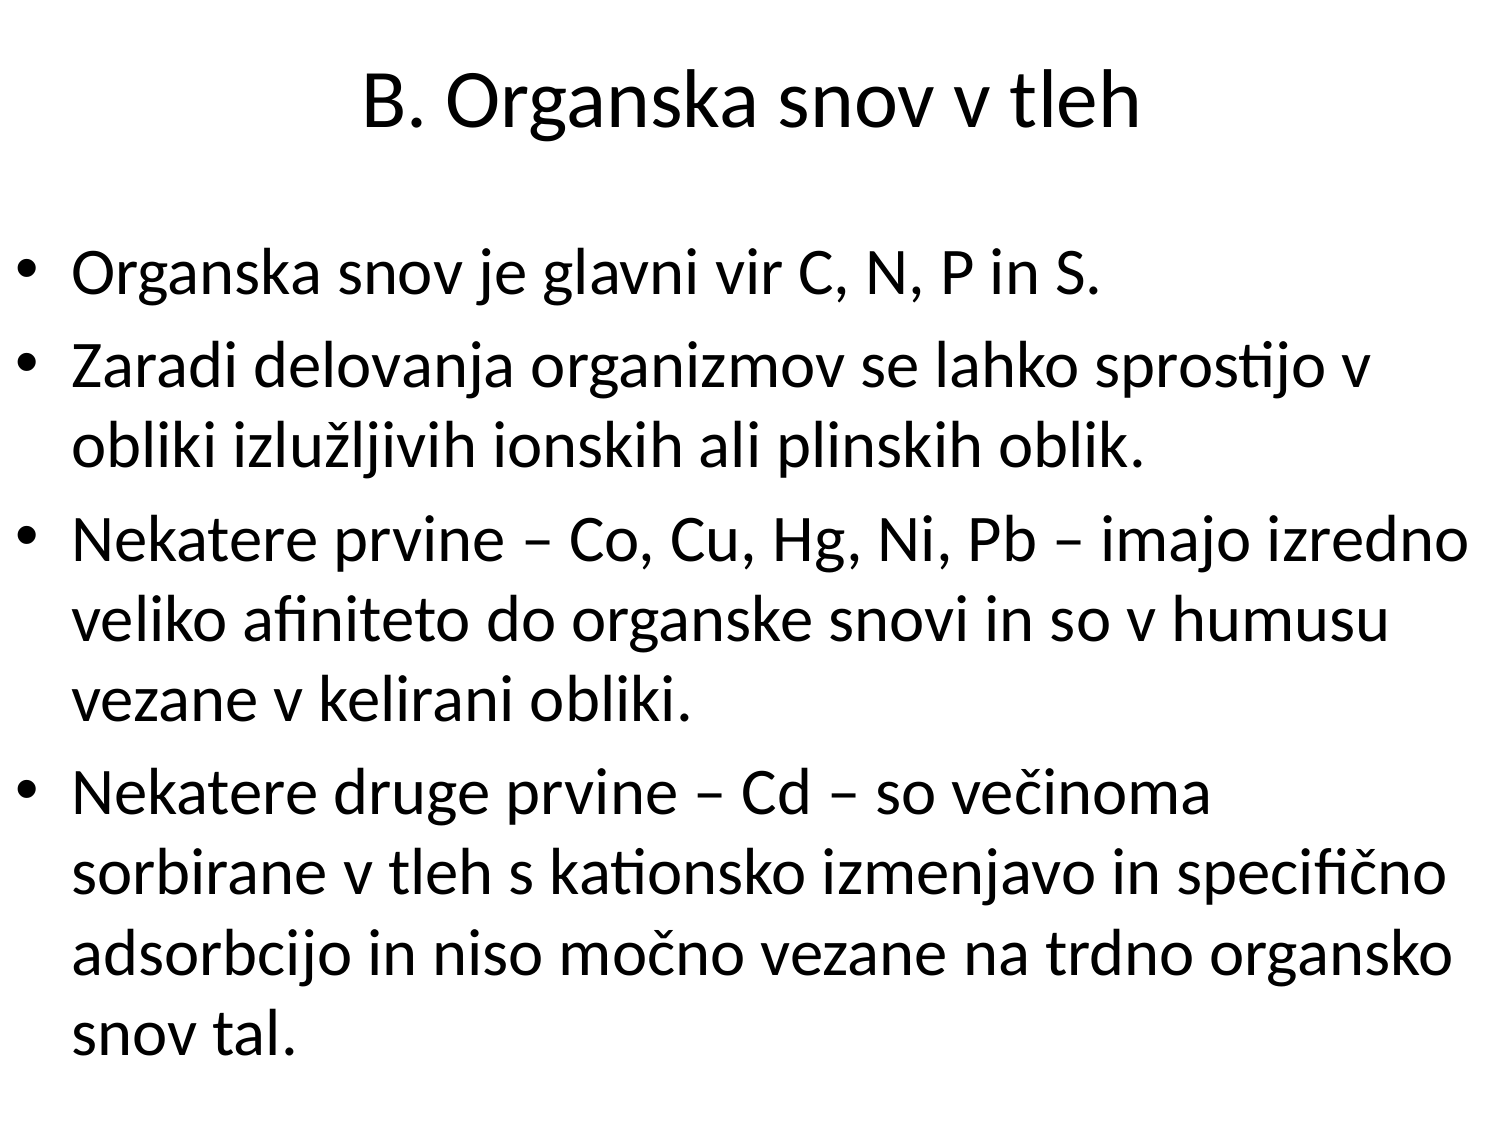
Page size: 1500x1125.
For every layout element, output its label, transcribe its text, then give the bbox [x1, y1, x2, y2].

title B. Organska snov v tleh [76, 0, 1427, 188]
list Organska snov je glavni vir C, N, P in S. Zaradi delovanja organizmov se lahko sprostijo v obliki izlužljivih ionskih ali plinskih oblik. Nekatere prvine – Co, Cu, Hg, Ni, Pb – imajo izredno veliko afiniteto do organske snovi in so v humusu vezane v kelirani obliki. Nekatere druge prvine – Cd – so večinoma sorbirane v tleh s kationsko izmenjavo in specifično adsorbcijo in niso močno vezane na trdno organsko snov tal. [0, 220, 1500, 1125]
